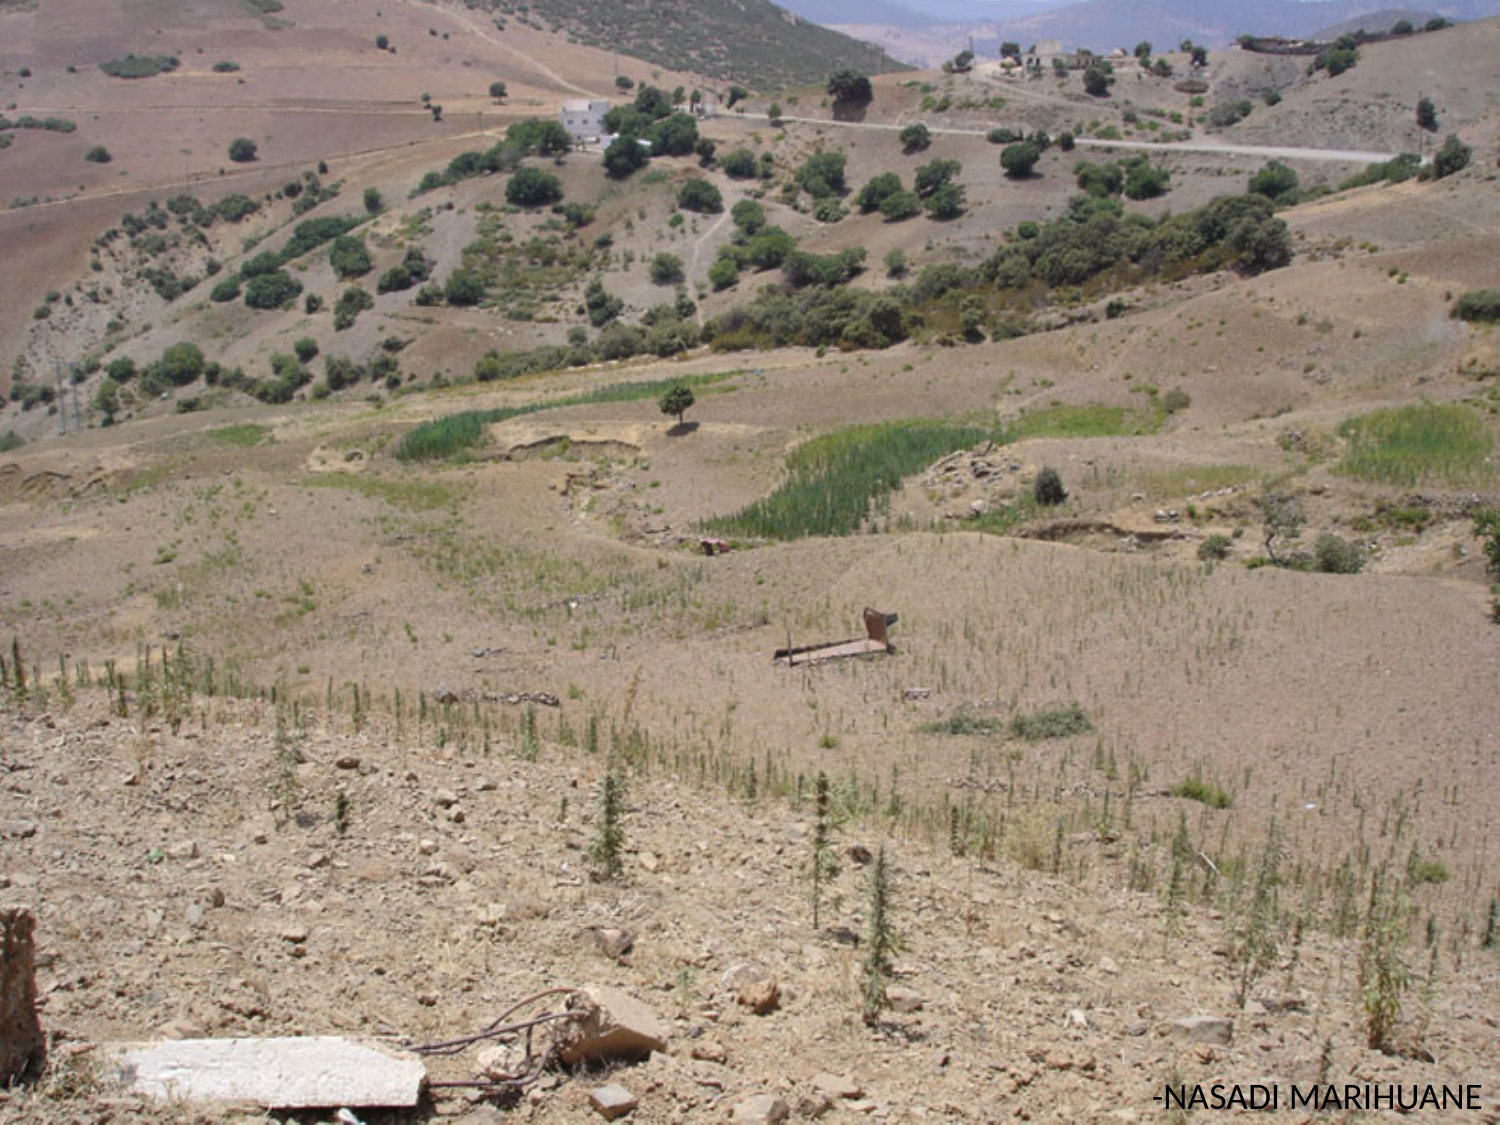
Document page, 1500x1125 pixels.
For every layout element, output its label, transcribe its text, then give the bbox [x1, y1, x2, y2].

text_box -NASADI MARIHUANE [1137, 1064, 1499, 1125]
picture [0, 0, 1500, 1125]
